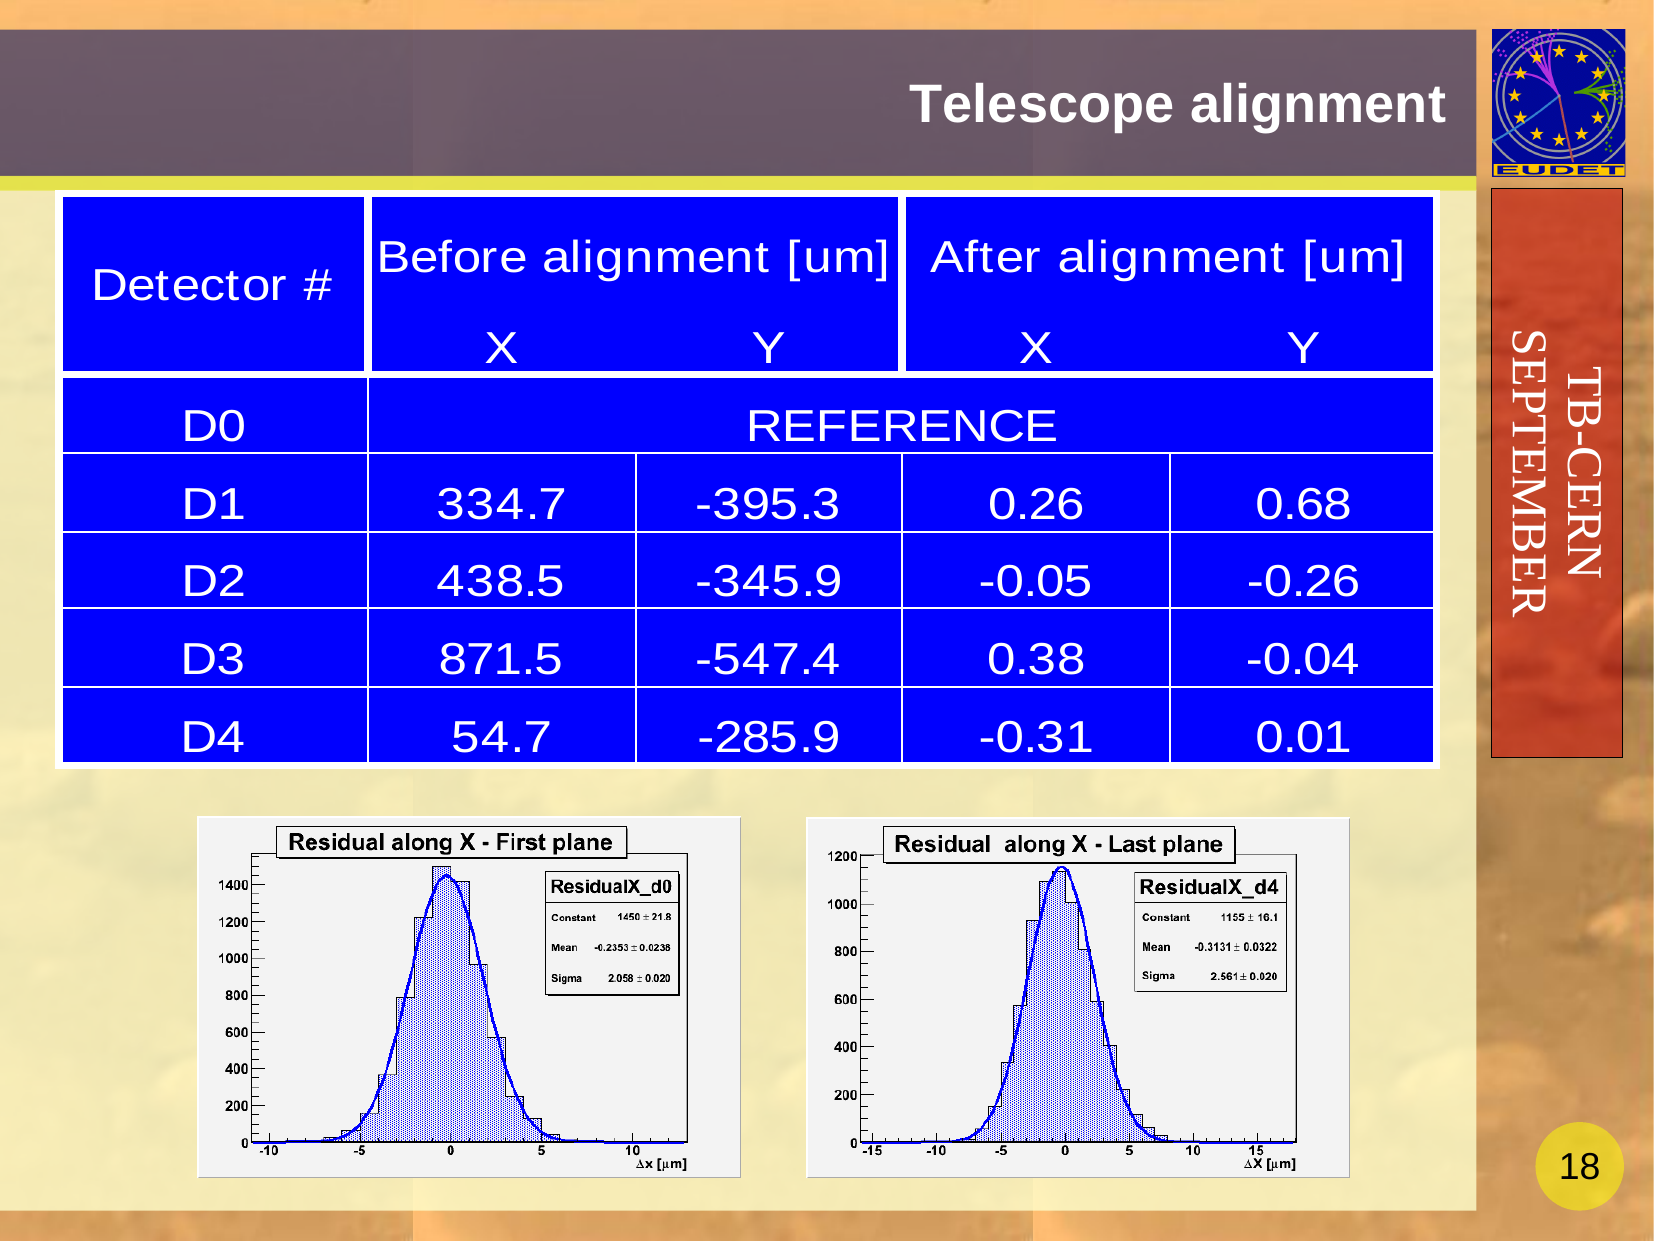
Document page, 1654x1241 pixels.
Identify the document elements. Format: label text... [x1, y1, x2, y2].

text_box TB-CERN SEPTEMBER [1491, 188, 1623, 758]
chart [52, 187, 1445, 827]
picture [806, 817, 1350, 1178]
title Telescope alignment [29, 59, 1447, 148]
picture [197, 816, 741, 1178]
picture [0, 0, 1654, 1241]
